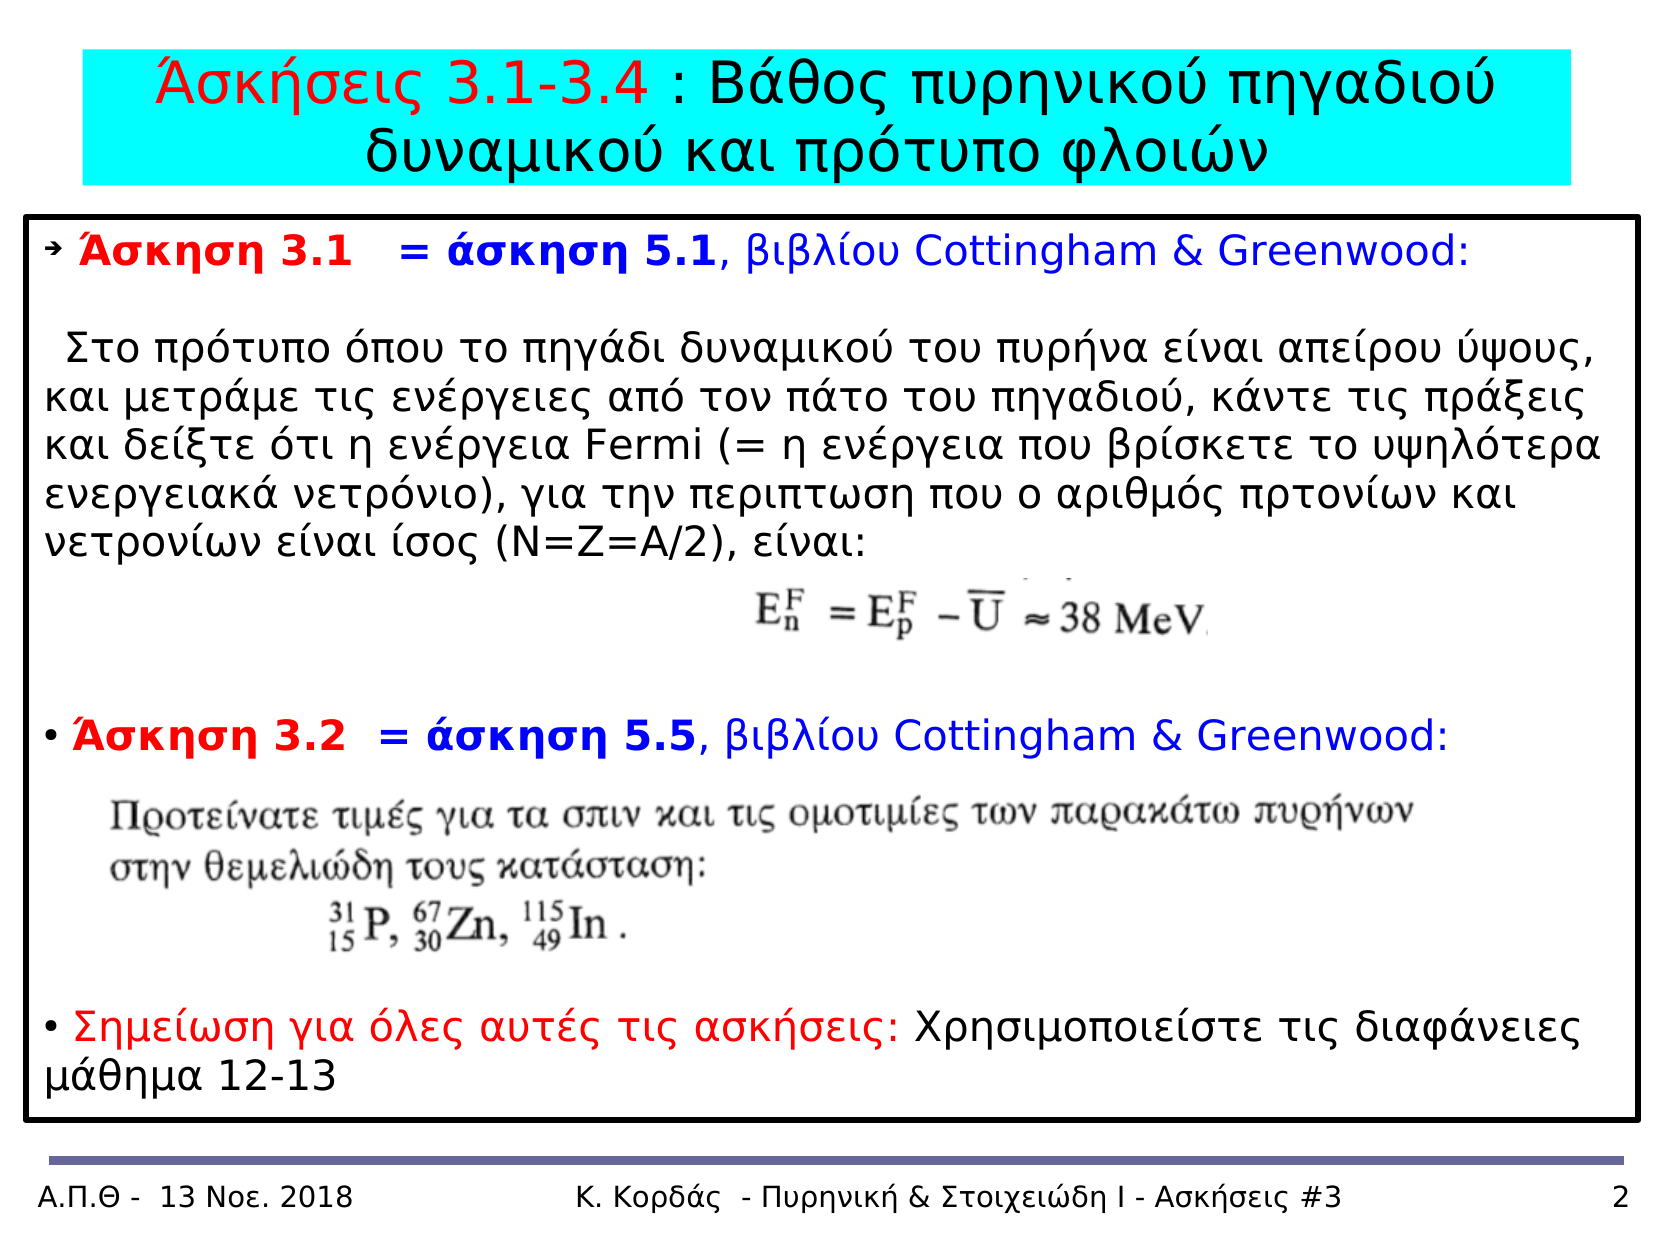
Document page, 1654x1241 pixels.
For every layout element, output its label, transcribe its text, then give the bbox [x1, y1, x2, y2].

picture [750, 578, 1208, 646]
title Άσκήσεις 3.1-3.4 : Βάθος πυρηνικού πηγαδιού δυναμικού και πρότυπο φλοιών [82, 49, 1571, 186]
picture [100, 783, 1426, 961]
text_box Άσκηση 3.1 = άσκηση 5.1, βιβλίου Cottingham & Greenwood: Στο πρότυπο όπου το πηγάδι δυναμικού του πυρήνα είναι απείρου ύψους, και μετράμε τις ενέργειες από τον πάτο του πηγαδιού, κάντε τις πράξεις και δείξτε ότι η ενέργεια Fermi (= η ενέργεια που βρίσκετε το υψηλότερα ενεργειακά νετρόνιο), για την περιπτωση που ο αριθμός πρτονίων και νετρονίων είναι ίσος (Ν=Ζ=Α/2), είναι: Άσκηση 3.2 = άσκηση 5.5, βιβλίου Cottingham & Greenwood: Σημείωση για όλες αυτές τις ασκήσεις: Χρησιμοποιείστε τις διαφάνειες μάθημα 12-13 [25, 216, 1639, 1120]
